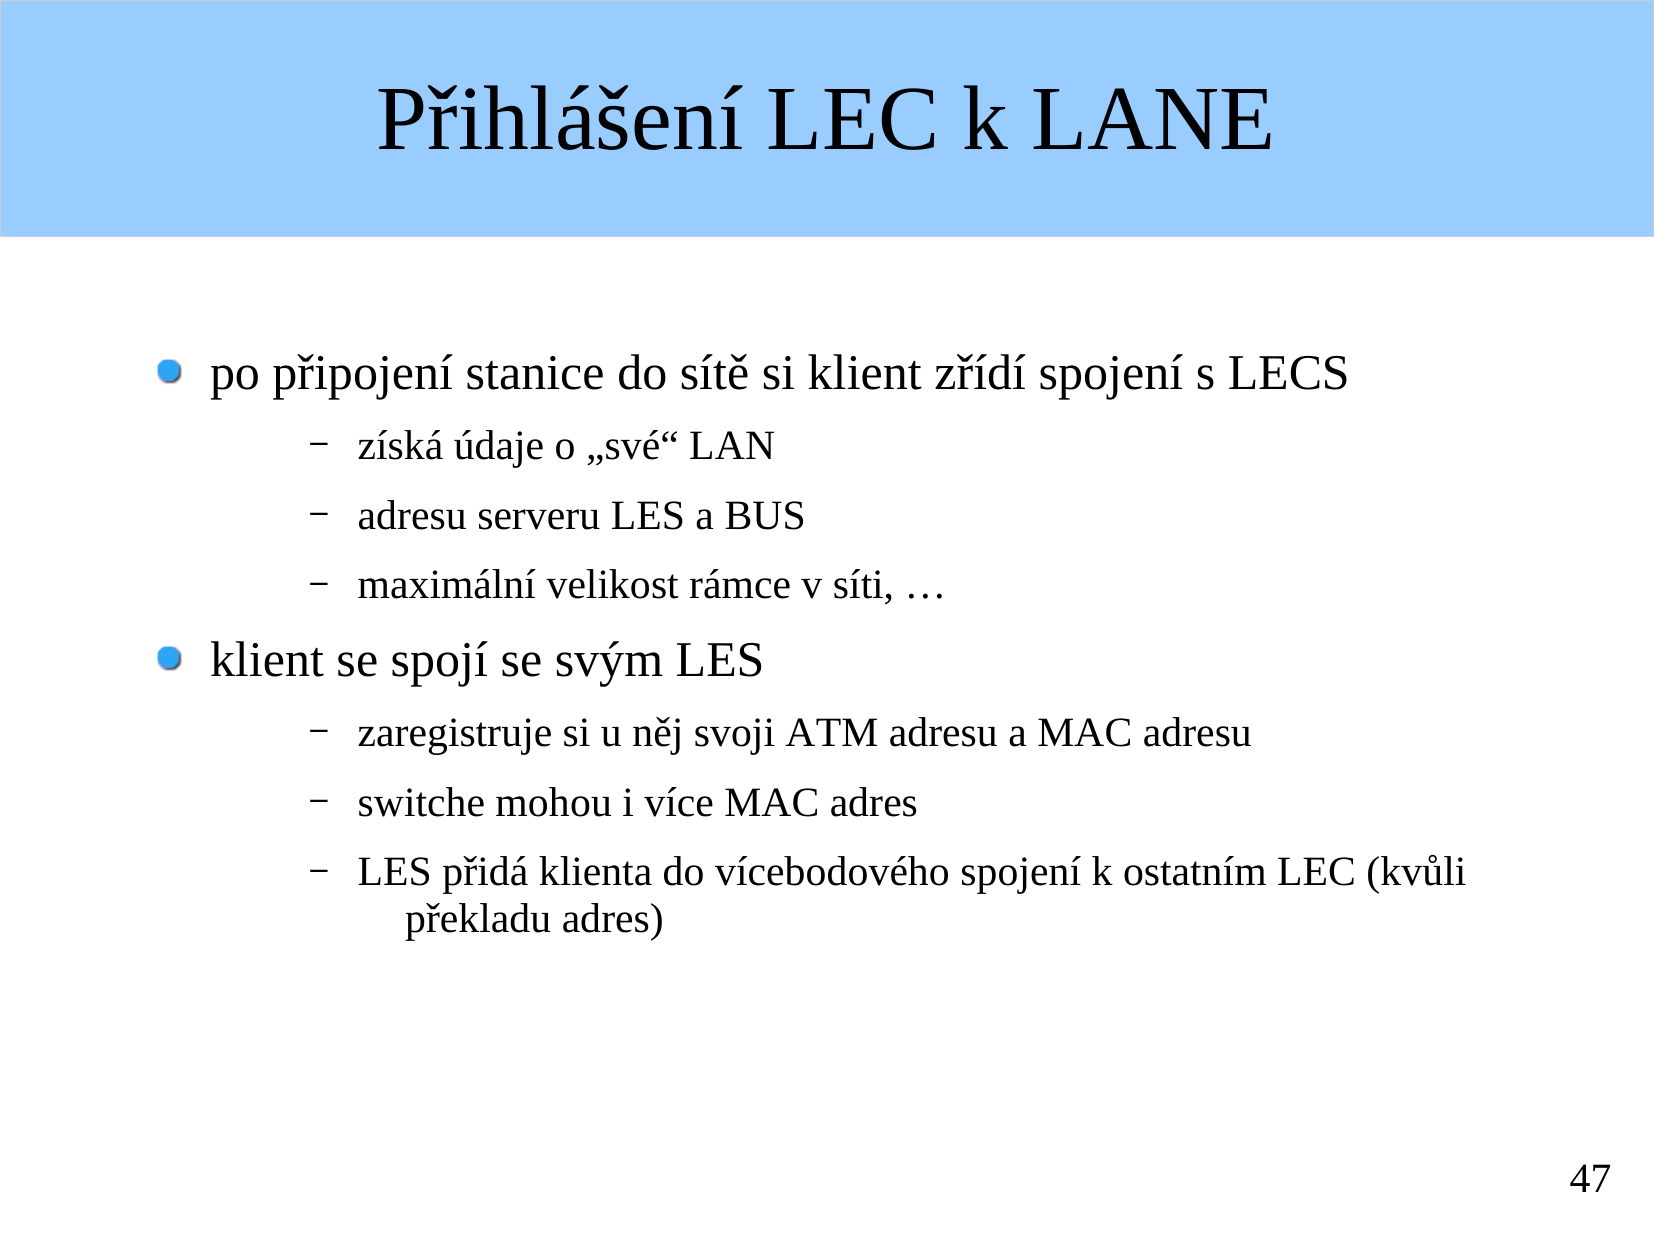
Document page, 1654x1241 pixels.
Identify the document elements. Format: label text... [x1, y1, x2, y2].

title Přihlášení LEC k LANE [0, 0, 1654, 237]
list po připojení stanice do sítě si klient zřídí spojení s LECS získá údaje o „své“ LAN adresu serveru LES a BUS maximální velikost rámce v síti, … klient se spojí se svým LES zaregistruje si u něj svoji ATM adresu a MAC adresu switche mohou i více MAC adres LES přidá klienta do vícebodového spojení k ostatním LEC (kvůli překladu adres) [121, 344, 1534, 1152]
